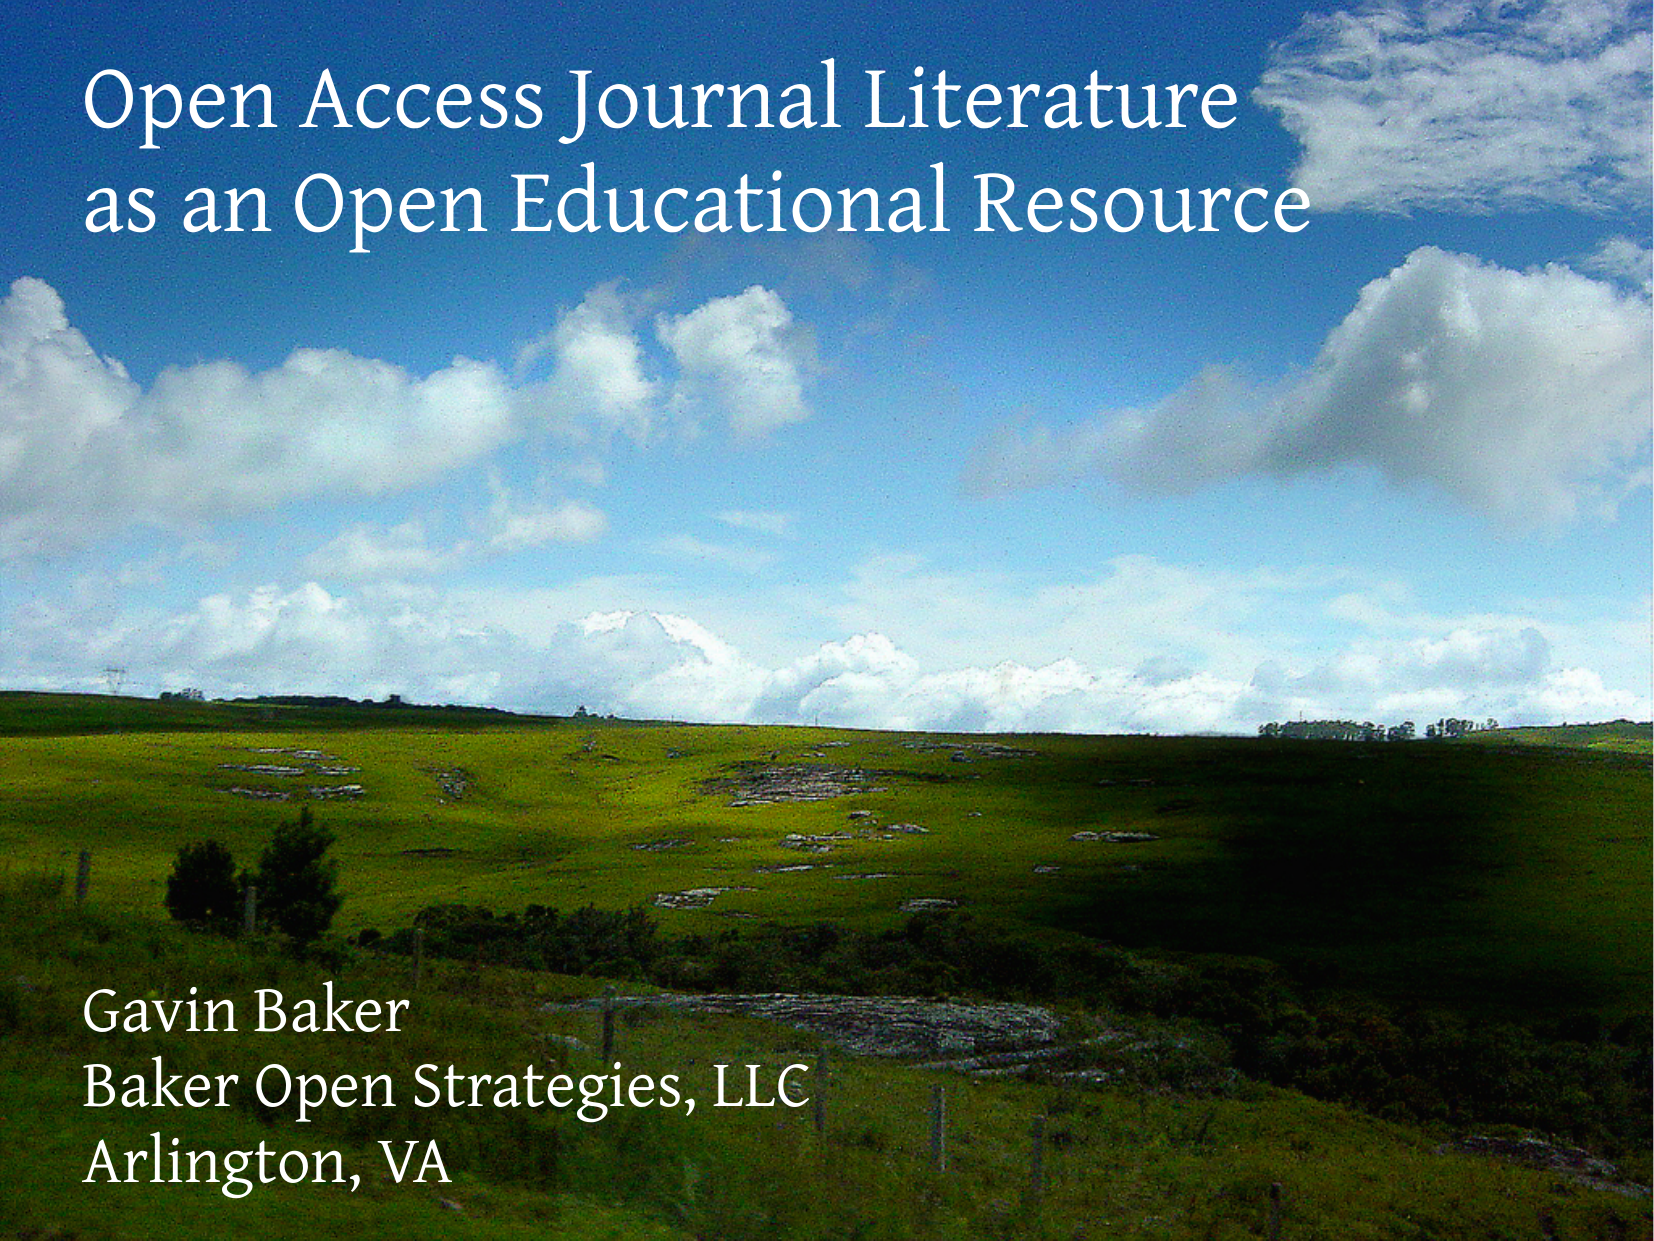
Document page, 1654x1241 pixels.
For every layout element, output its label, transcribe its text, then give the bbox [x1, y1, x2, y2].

picture [0, 0, 1654, 1241]
title Open Access Journal Literature as an Open Educational Resource [82, 48, 1571, 258]
subtitle Gavin Baker Baker Open Strategies, LLC Arlington, VA [82, 974, 826, 1201]
